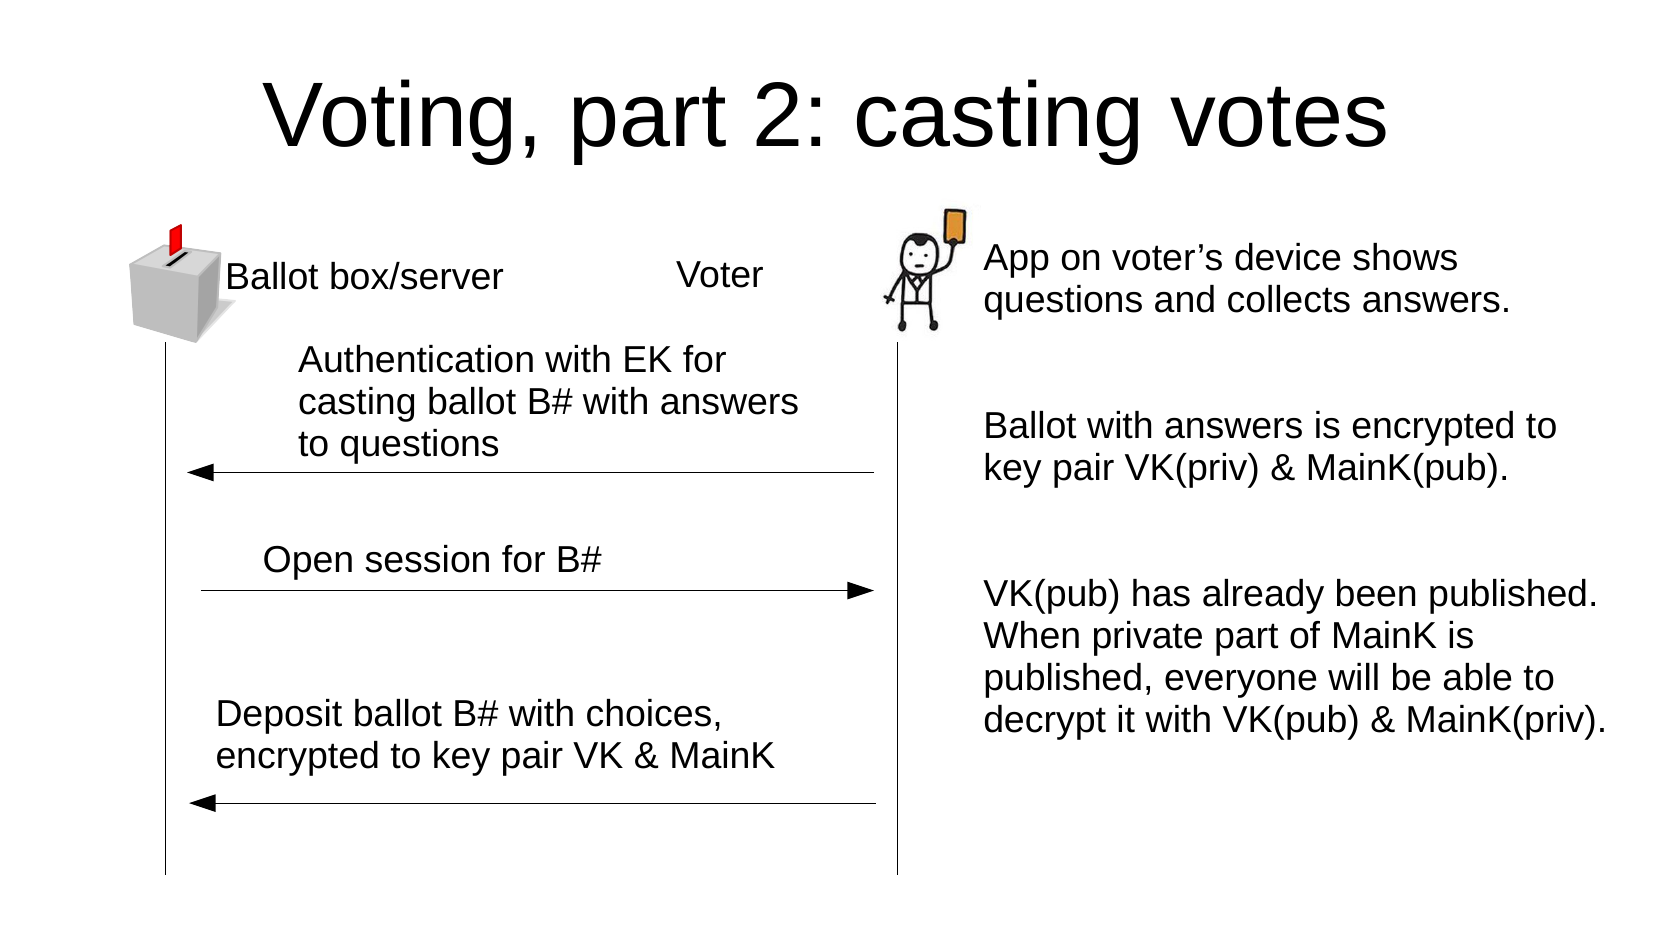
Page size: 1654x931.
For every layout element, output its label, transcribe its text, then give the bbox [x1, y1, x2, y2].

text_box Authentication with EK for casting ballot B# with answers to questions [283, 330, 839, 472]
text_box App on voter’s device shows questions and collects answers. Ballot with answers is encrypted to key pair VK(priv) & MainK(pub). VK(pub) has already been published. When private part of MainK is published, everyone will be able to decrypt it with VK(pub) & MainK(priv). [968, 229, 1630, 875]
title Voting, part 2: casting votes [82, 37, 1571, 193]
picture [869, 197, 981, 343]
text_box Voter [661, 246, 934, 304]
text_box Open session for B# [248, 531, 815, 589]
text_box Deposit ballot B# with choices, encrypted to key pair VK & MainK [200, 685, 875, 796]
picture [129, 224, 236, 343]
text_box Ballot box/server [210, 248, 579, 308]
